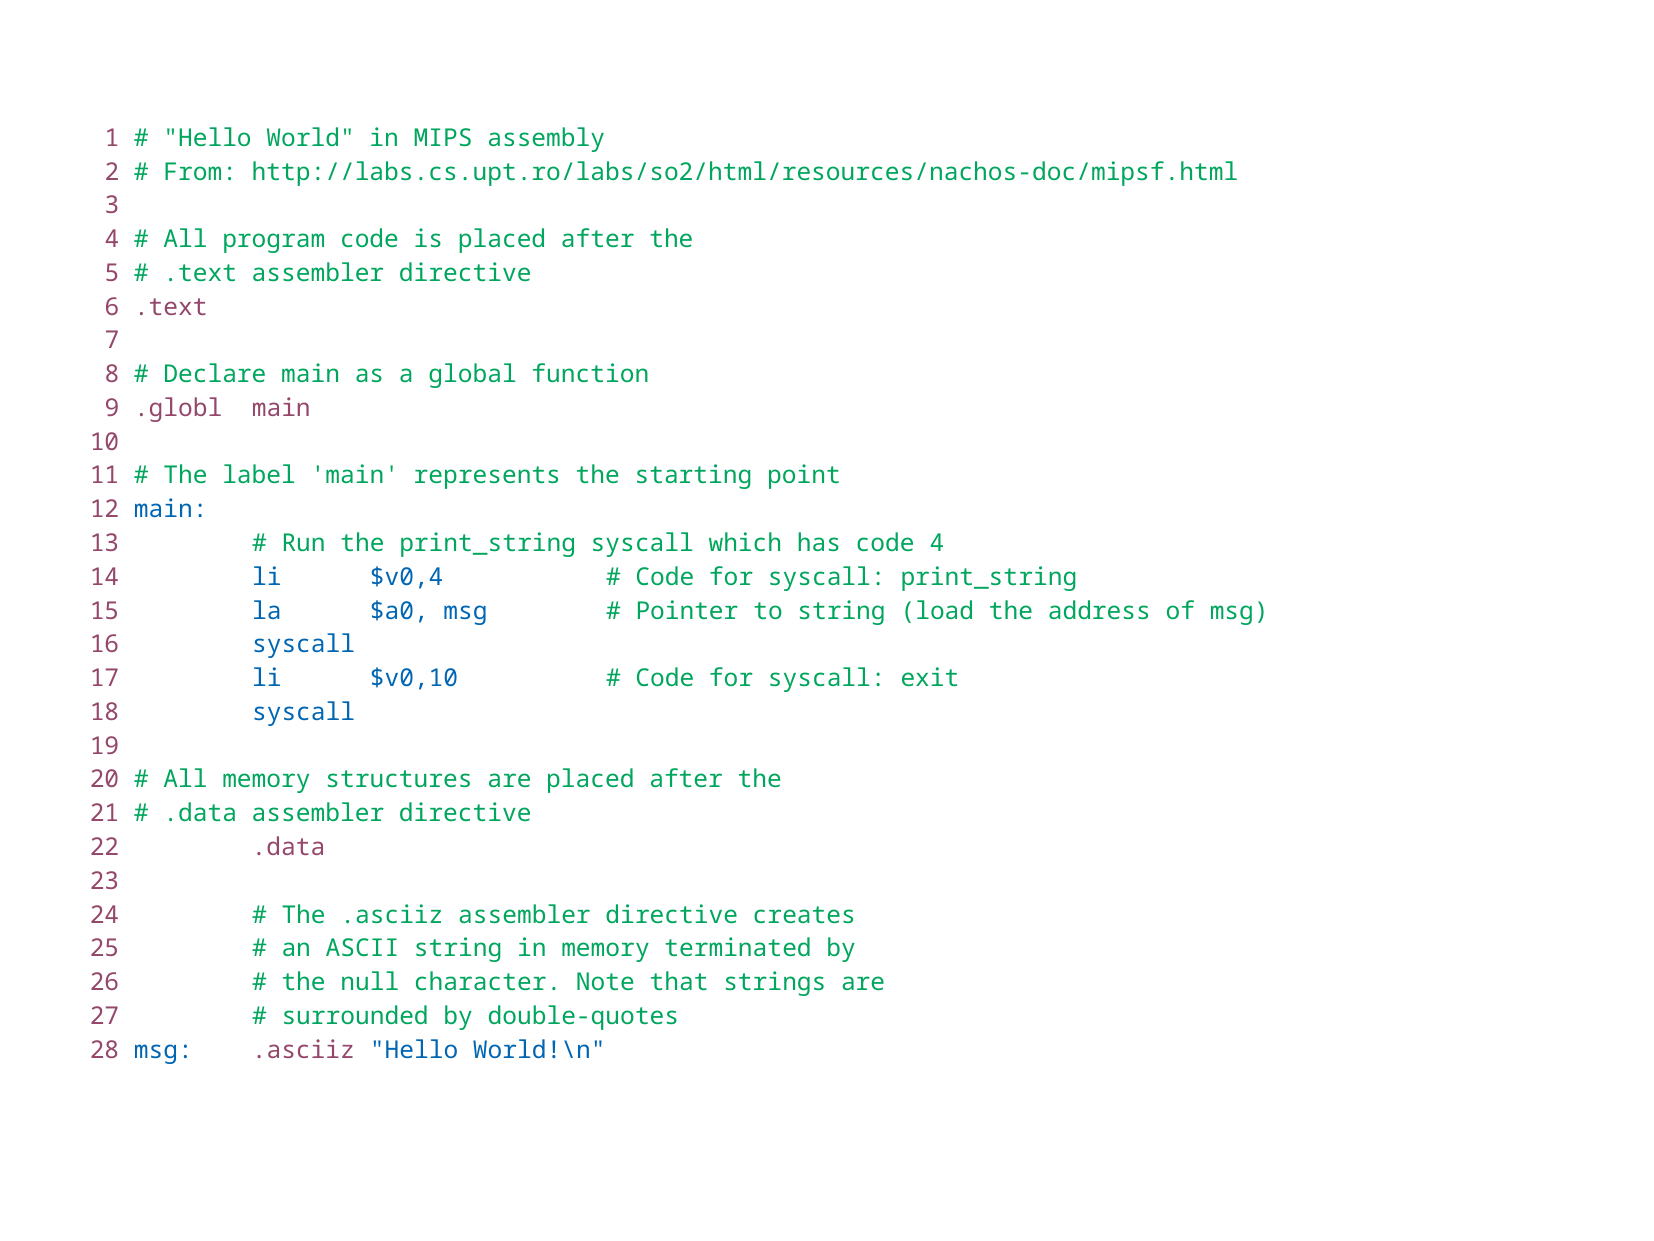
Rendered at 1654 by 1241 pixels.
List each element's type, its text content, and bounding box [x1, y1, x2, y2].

list 1 # "Hello World" in MIPS assembly 2 # From: http://labs.cs.upt.ro/labs/so2/html/resources/nachos-doc/mipsf.html 3 4 # All program code is placed after the 5 # .text assembler directive 6 .text 7 8 # Declare main as a global function 9 .globl main 10 11 # The label 'main' represents the starting point 12 main: 13 # Run the print_string syscall which has code 4 14 li $v0,4 # Code for syscall: print_string 15 la $a0, msg # Pointer to string (load the address of msg) 16 syscall 17 li $v0,10 # Code for syscall: exit 18 syscall 19 20 # All memory structures are placed after the 21 # .data assembler directive 22 .data 23 24 # The .asciiz assembler directive creates 25 # an ASCII string in memory terminated by 26 # the null character. Note that strings are 27 # surrounded by double-quotes 28 msg: .asciiz "Hello World!\n" [75, 75, 1425, 1081]
